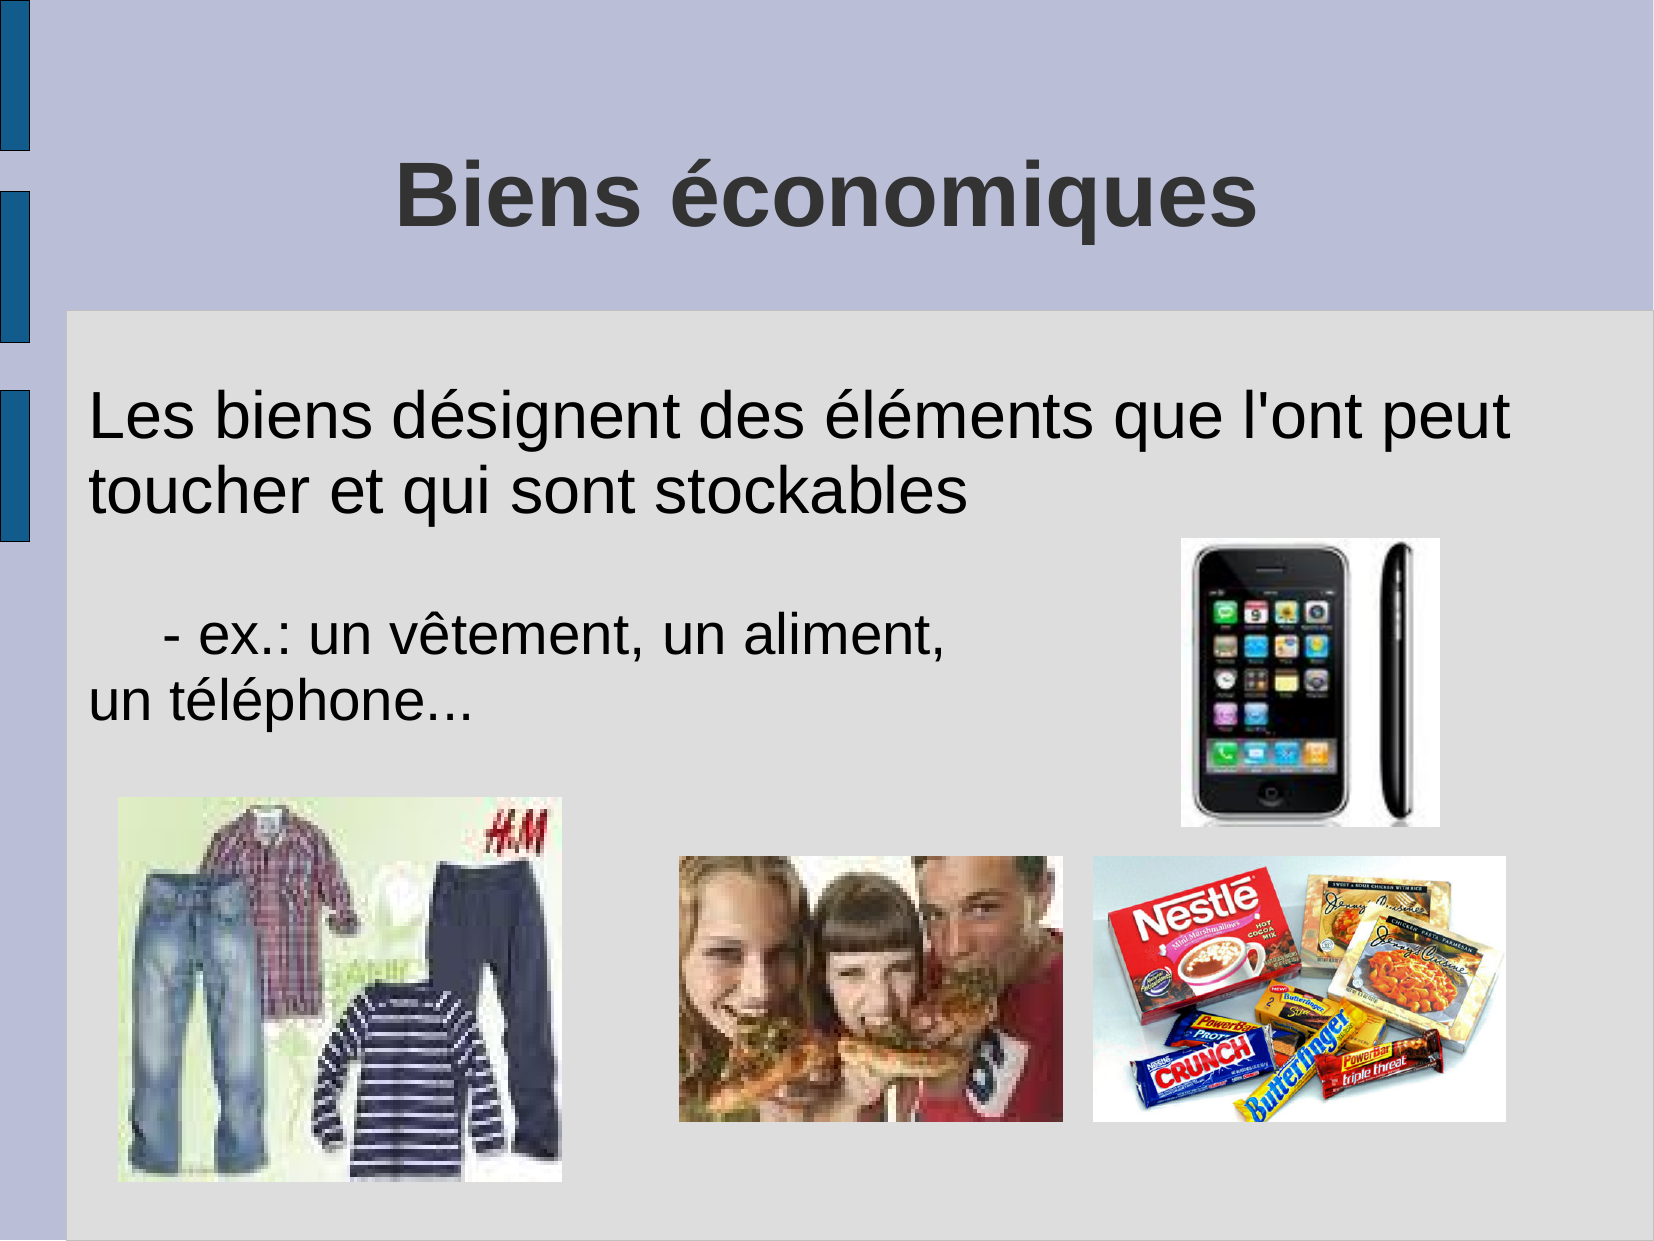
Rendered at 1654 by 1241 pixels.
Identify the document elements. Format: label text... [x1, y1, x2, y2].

picture [1181, 538, 1440, 827]
picture [679, 856, 1063, 1123]
picture [118, 797, 562, 1182]
picture [1093, 856, 1506, 1122]
text_box Les biens désignent des éléments que l'ont peut toucher et qui sont stockables - ex.: un vêtement, un aliment, un téléphone... [88, 377, 1595, 732]
title Biens économiques [121, 91, 1534, 299]
